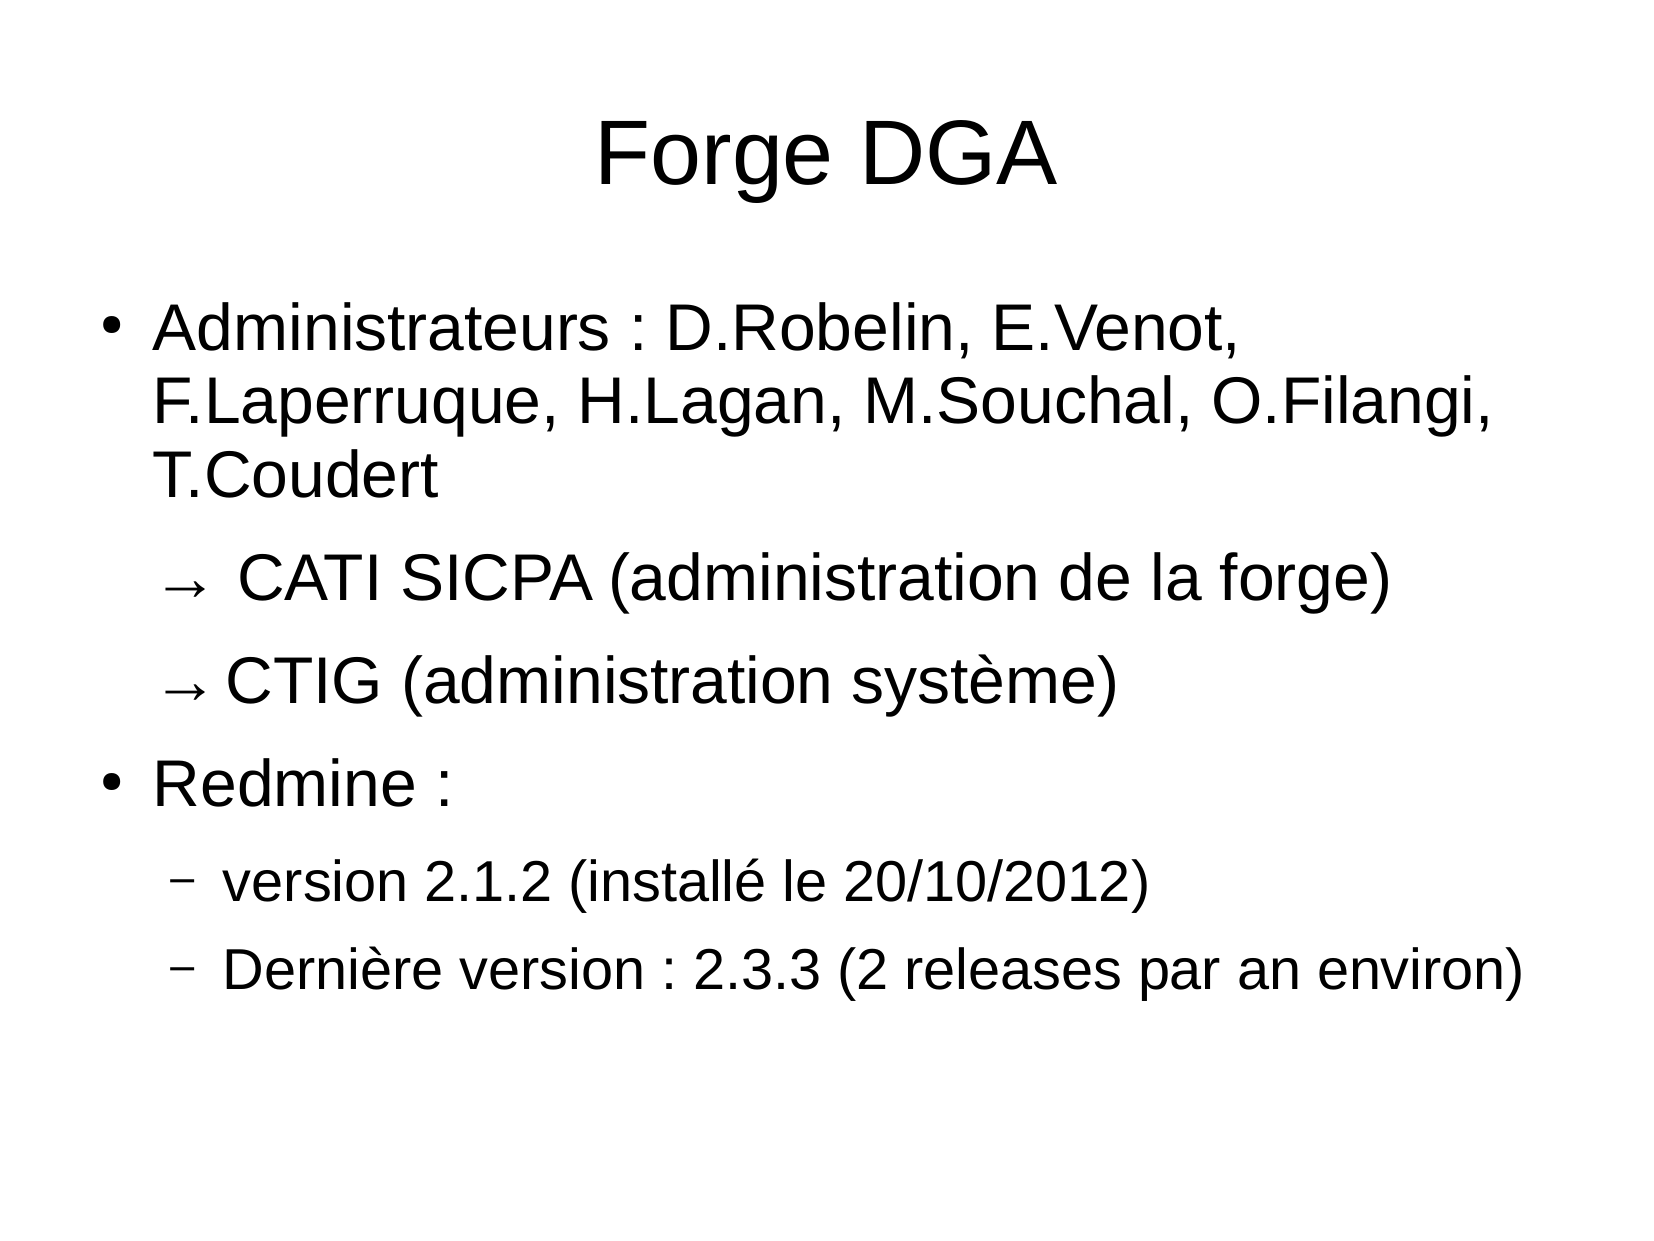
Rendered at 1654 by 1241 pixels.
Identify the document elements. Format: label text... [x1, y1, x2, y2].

list Administrateurs : D.Robelin, E.Venot, F.Laperruque, H.Lagan, M.Souchal, O.Filangi, T.Coudert → CATI SICPA (administration de la forge) → CTIG (administration système) Redmine : version 2.1.2 (installé le 20/10/2012) Dernière version : 2.3.3 (2 releases par an environ) [82, 290, 1571, 1010]
title Forge DGA [82, 49, 1571, 257]
